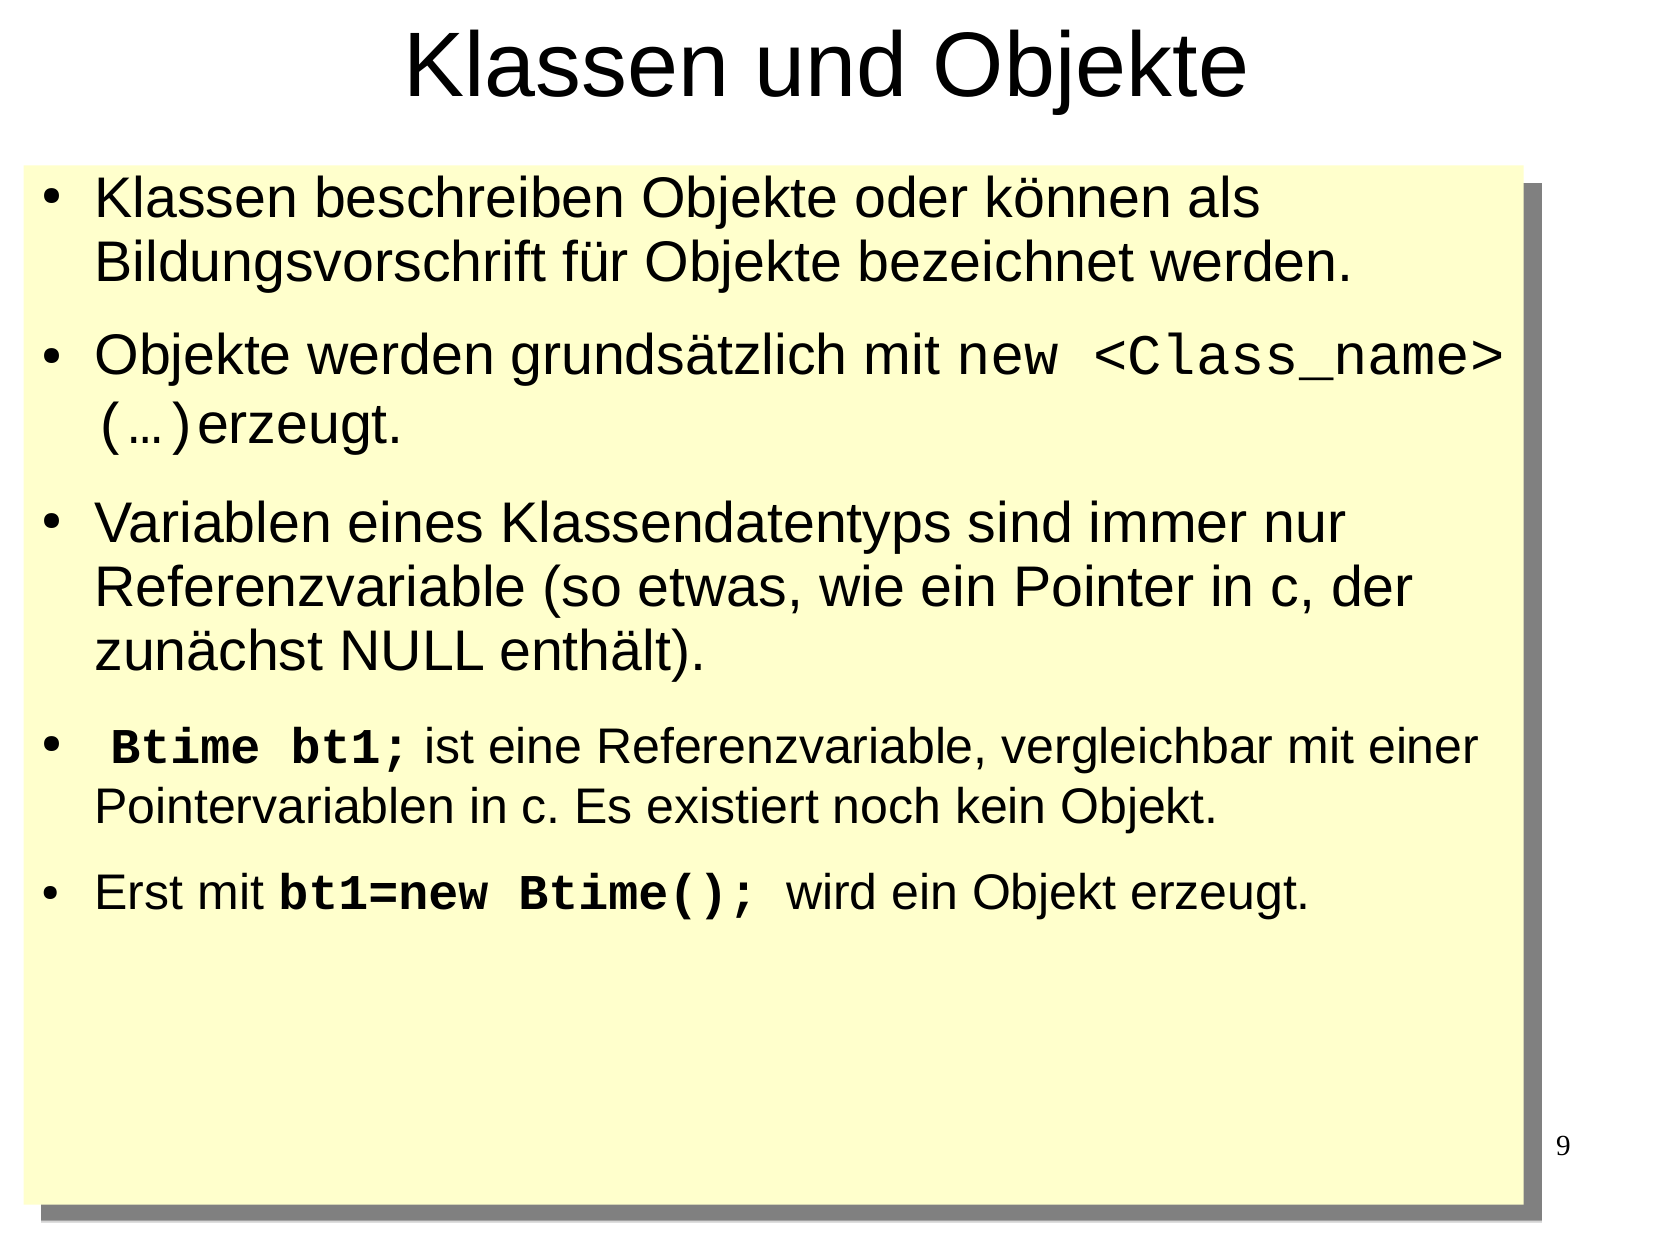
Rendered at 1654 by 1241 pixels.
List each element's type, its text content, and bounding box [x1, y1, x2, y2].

list Klassen beschreiben Objekte oder können als Bildungsvorschrift für Objekte bezeichnet werden. Objekte werden grundsätzlich mit new <Class_name> (…)erzeugt. Variablen eines Klassendatentyps sind immer nur Referenzvariable (so etwas, wie ein Pointer in c, der zunächst NULL enthält). Btime bt1; ist eine Referenzvariable, vergleichbar mit einer Pointervariablen in c. Es existiert noch kein Objekt. Erst mit bt1=new Btime(); wird ein Objekt erzeugt. [23, 165, 1524, 1205]
title Klassen und Objekte [82, 0, 1571, 168]
